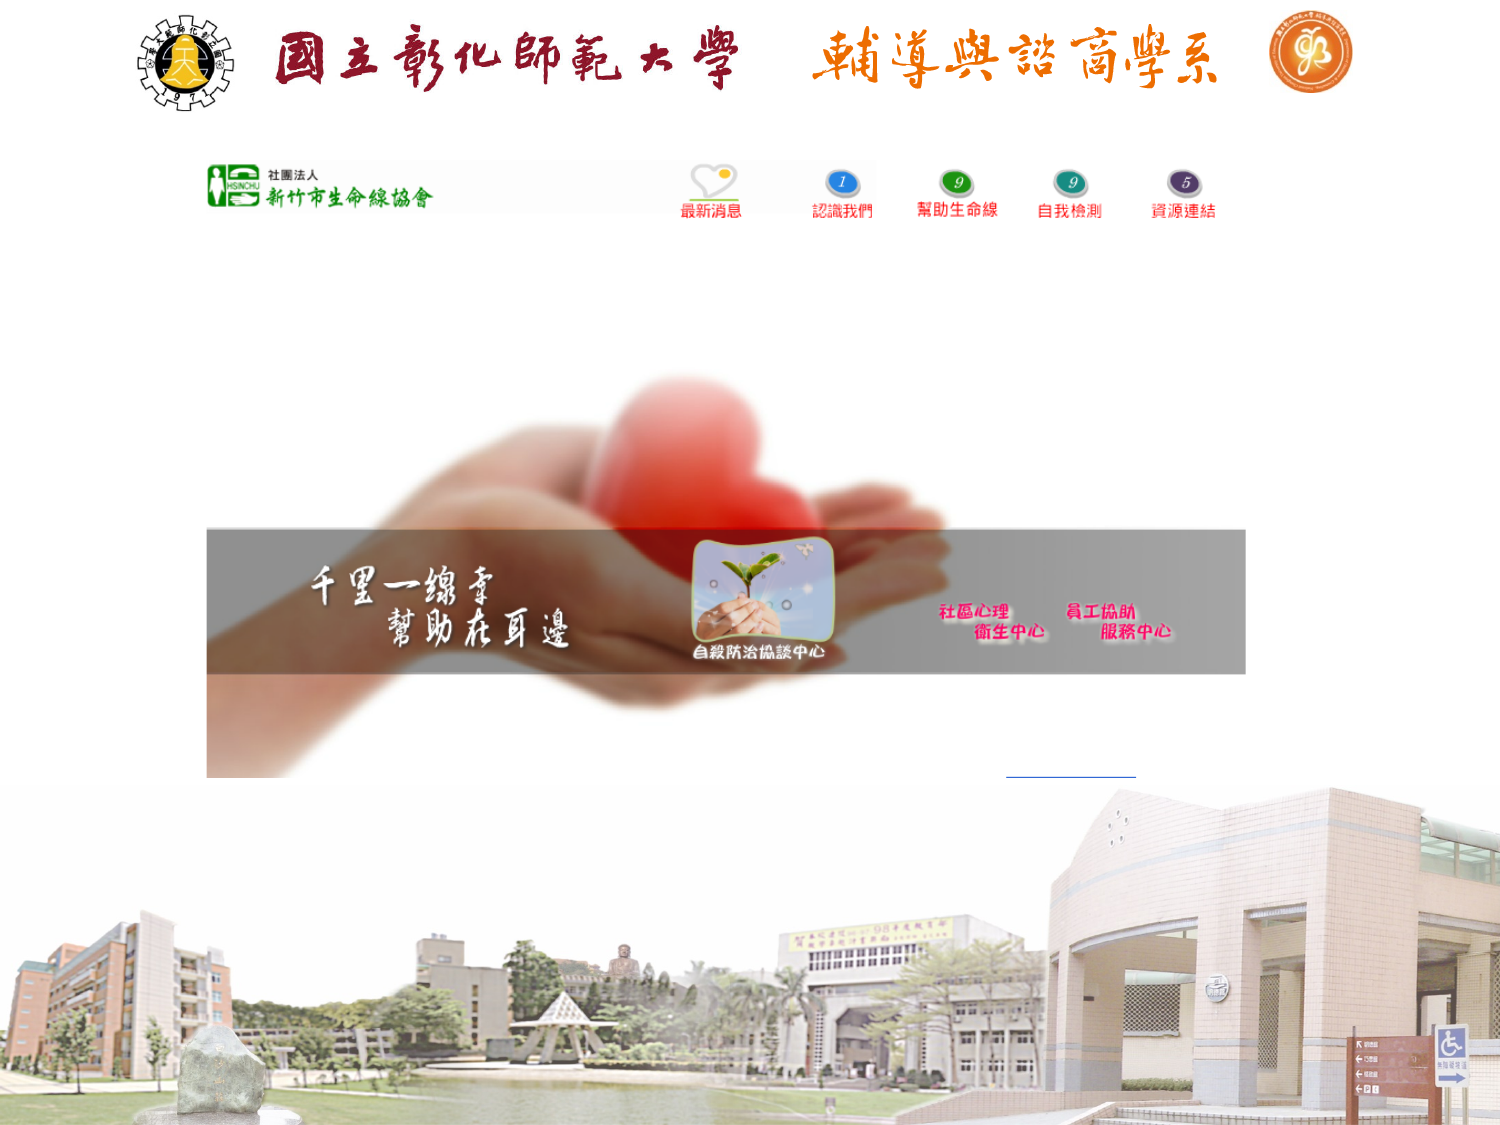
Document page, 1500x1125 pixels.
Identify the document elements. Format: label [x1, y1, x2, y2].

picture [206, 160, 1246, 778]
